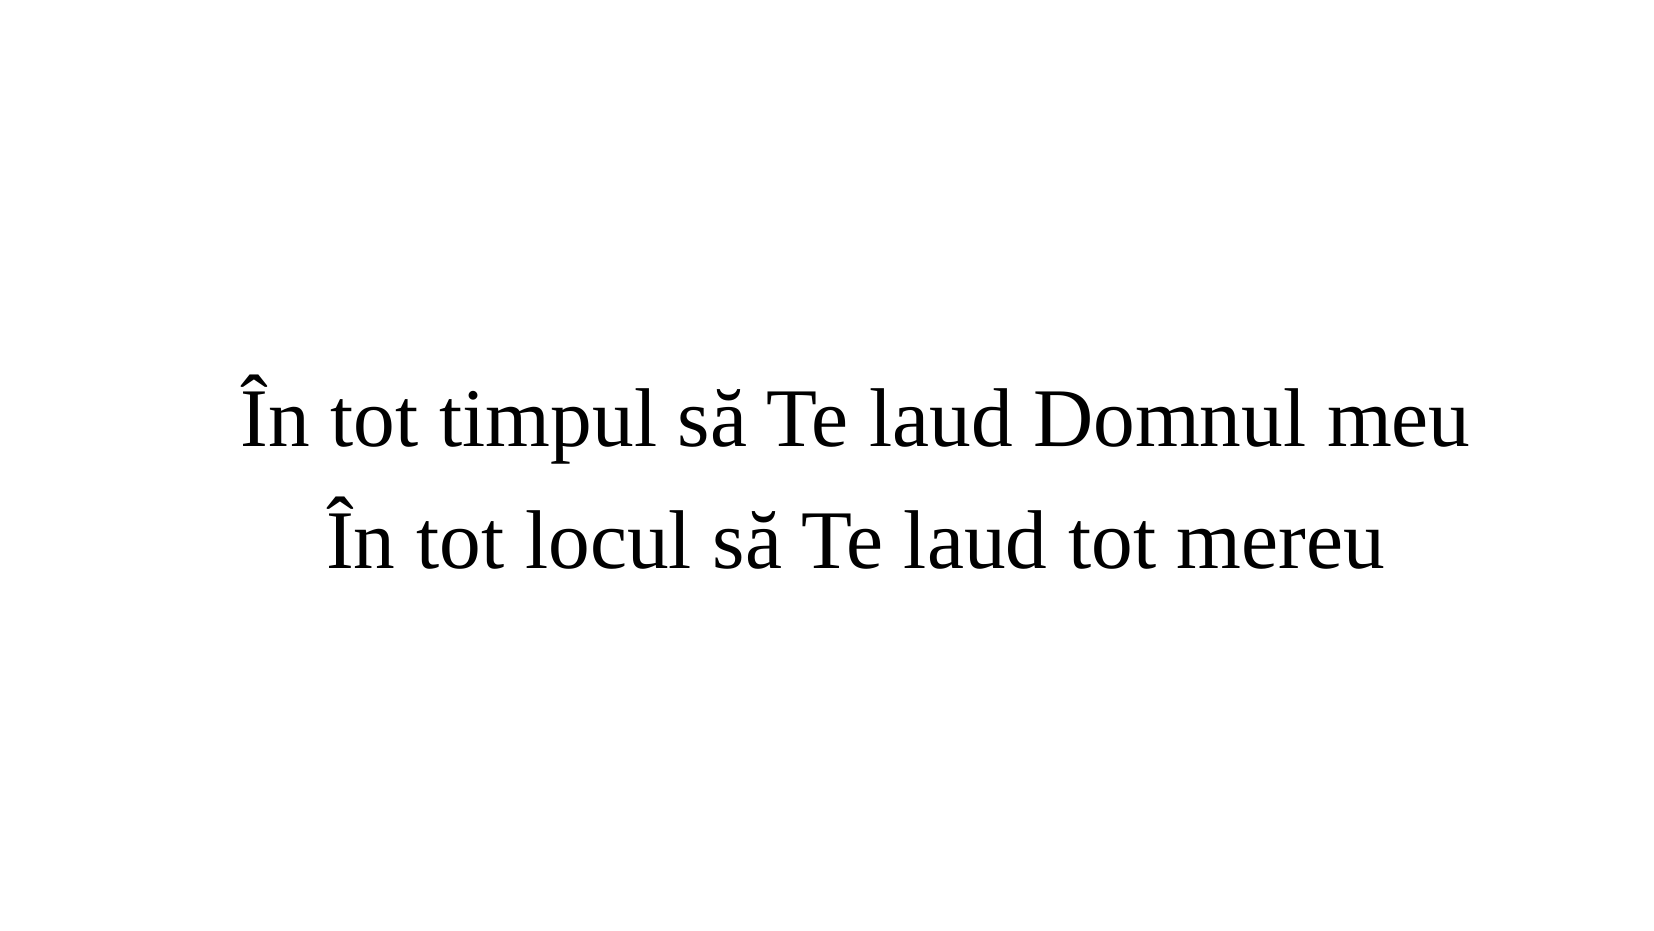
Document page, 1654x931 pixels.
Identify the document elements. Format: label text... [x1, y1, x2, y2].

subtitle În tot timpul să Te laud Domnul meu În tot locul să Te laud tot mereu [165, 362, 1548, 588]
